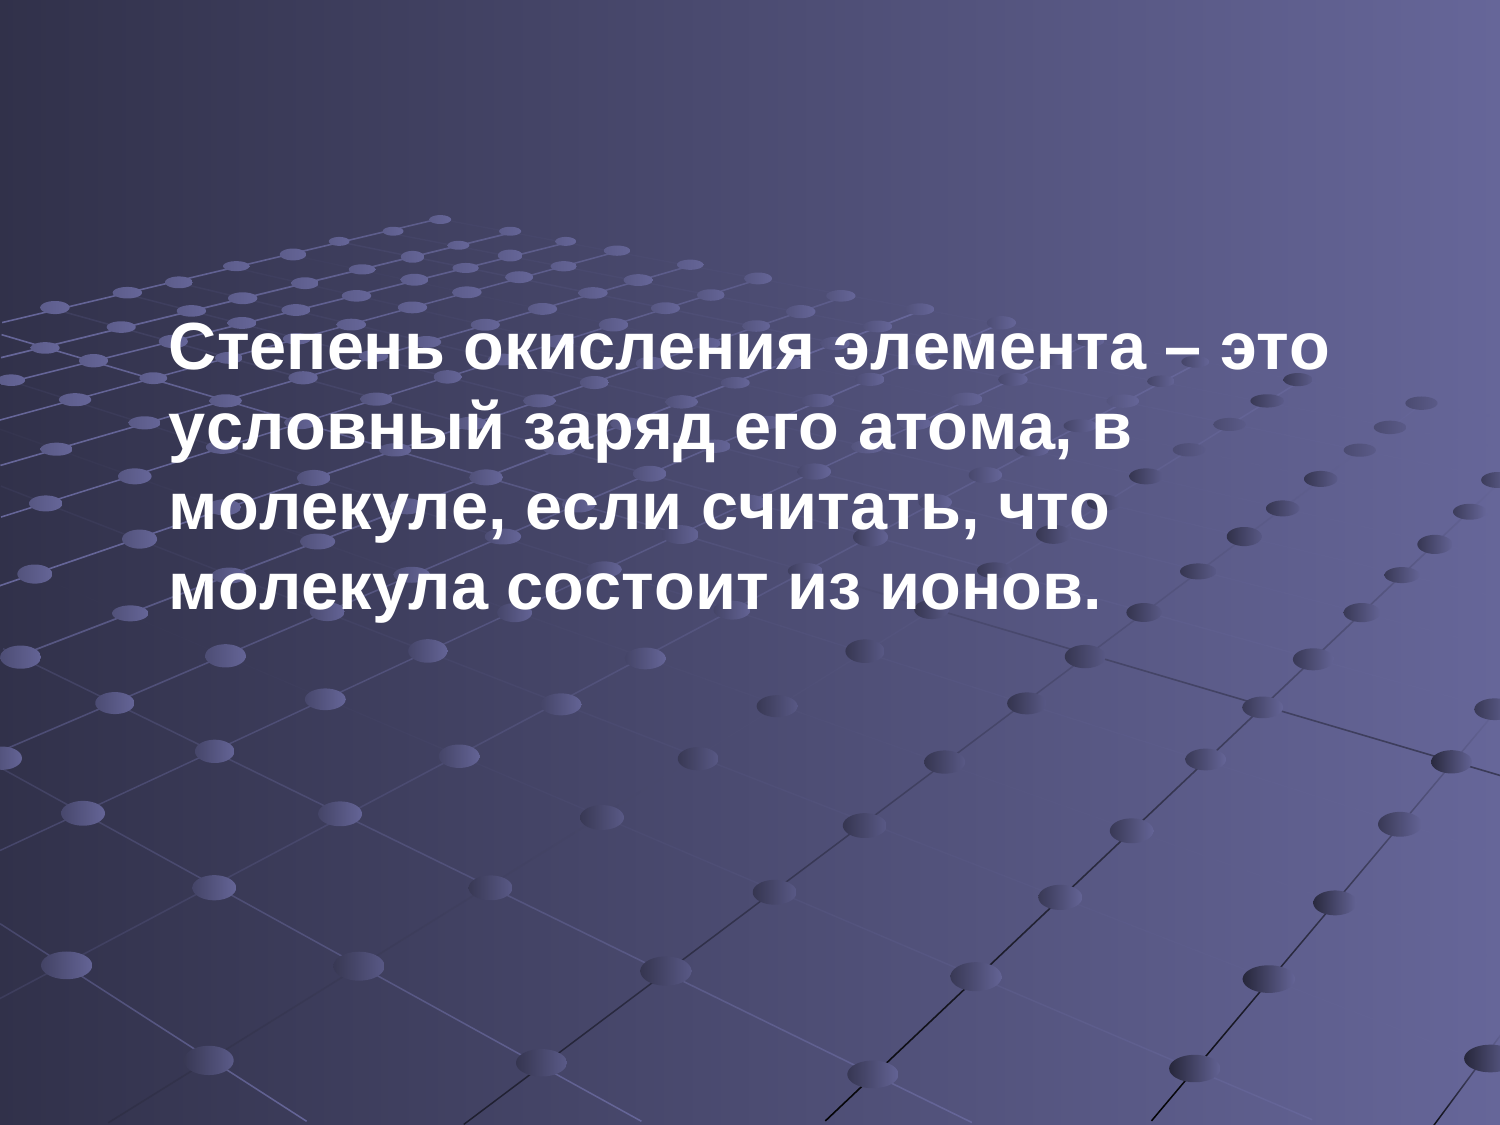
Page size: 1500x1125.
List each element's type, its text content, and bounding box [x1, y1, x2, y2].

text_box Степень окисления элемента – это условный заряд его атома, в молекуле, если считать, что молекула состоит из ионов. [154, 295, 1359, 701]
